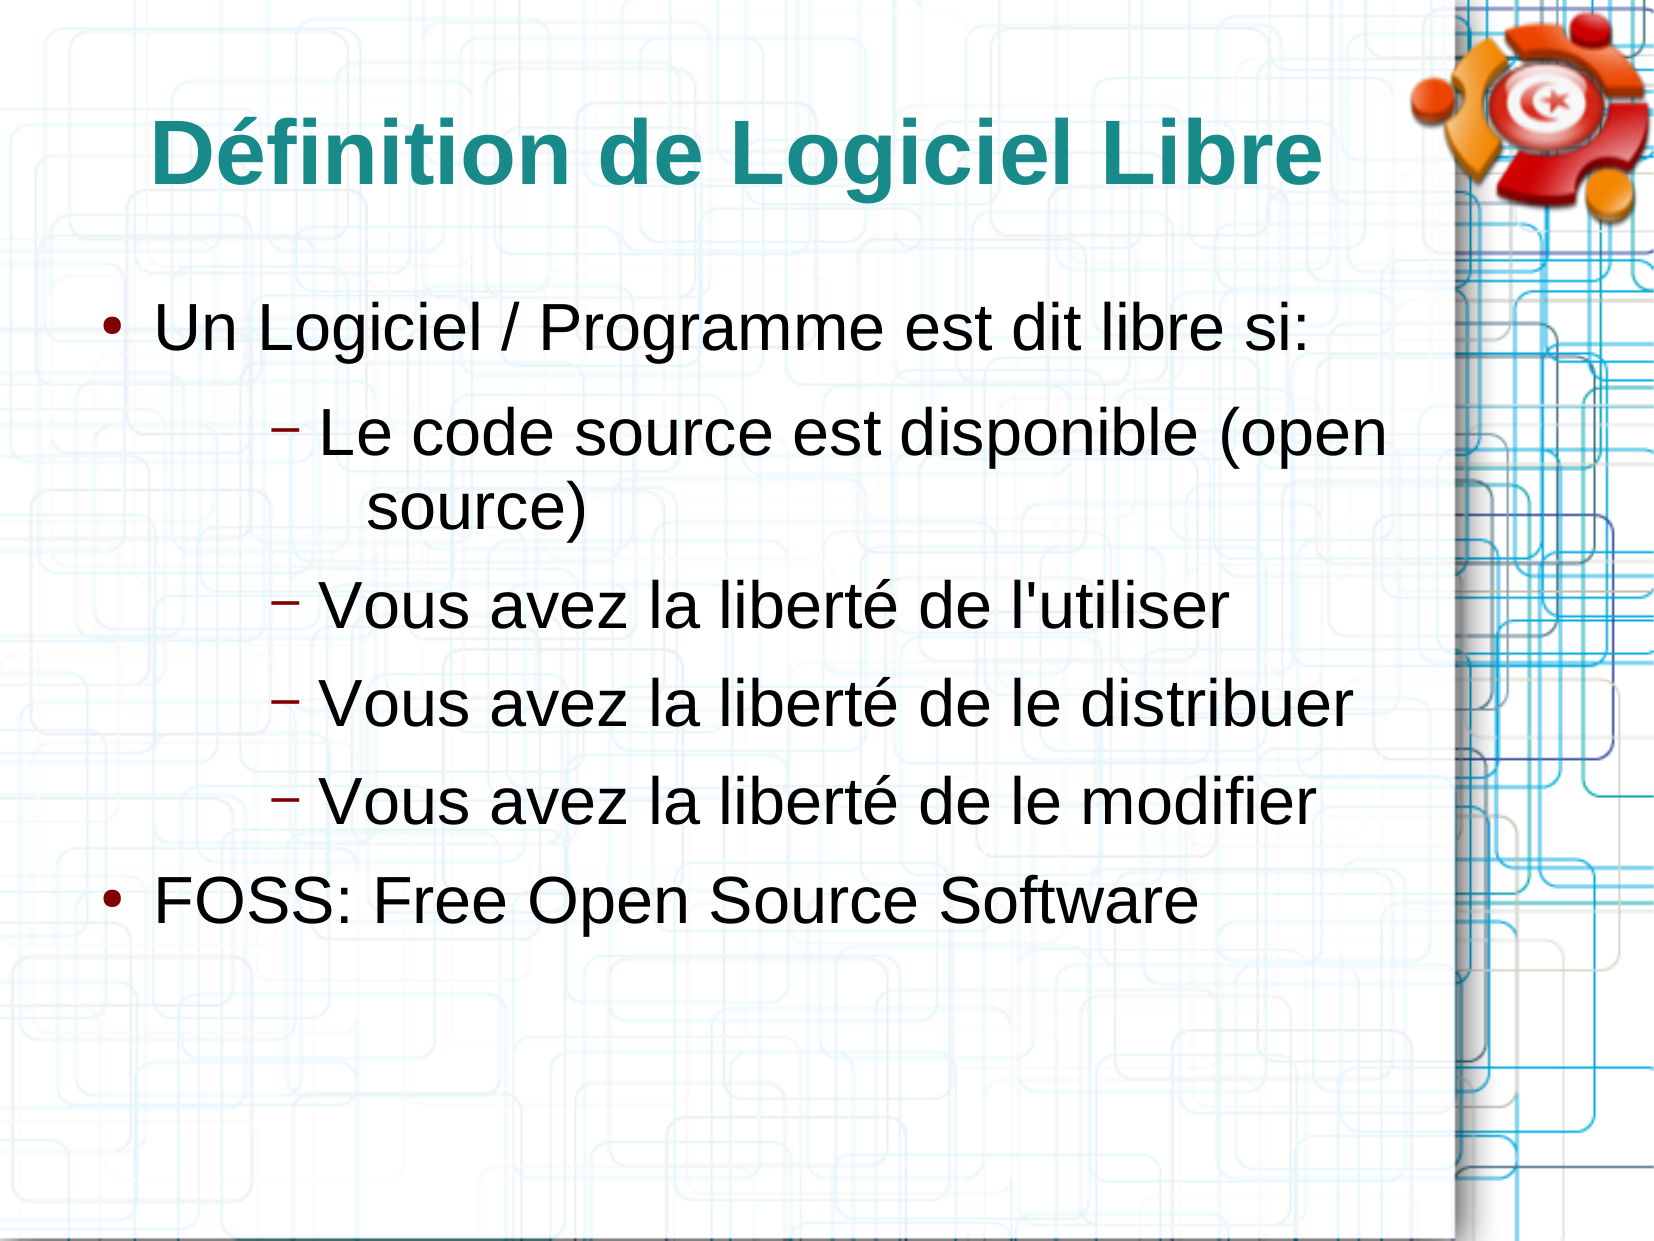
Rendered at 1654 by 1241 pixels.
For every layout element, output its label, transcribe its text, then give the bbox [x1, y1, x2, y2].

title Définition de Logiciel Libre [59, 49, 1418, 257]
picture [0, 0, 1654, 1241]
list Un Logiciel / Programme est dit libre si: Le code source est disponible (open source) Vous avez la liberté de l'utiliser Vous avez la liberté de le distribuer Vous avez la liberté de le modifier FOSS: Free Open Source Software [82, 290, 1418, 1109]
